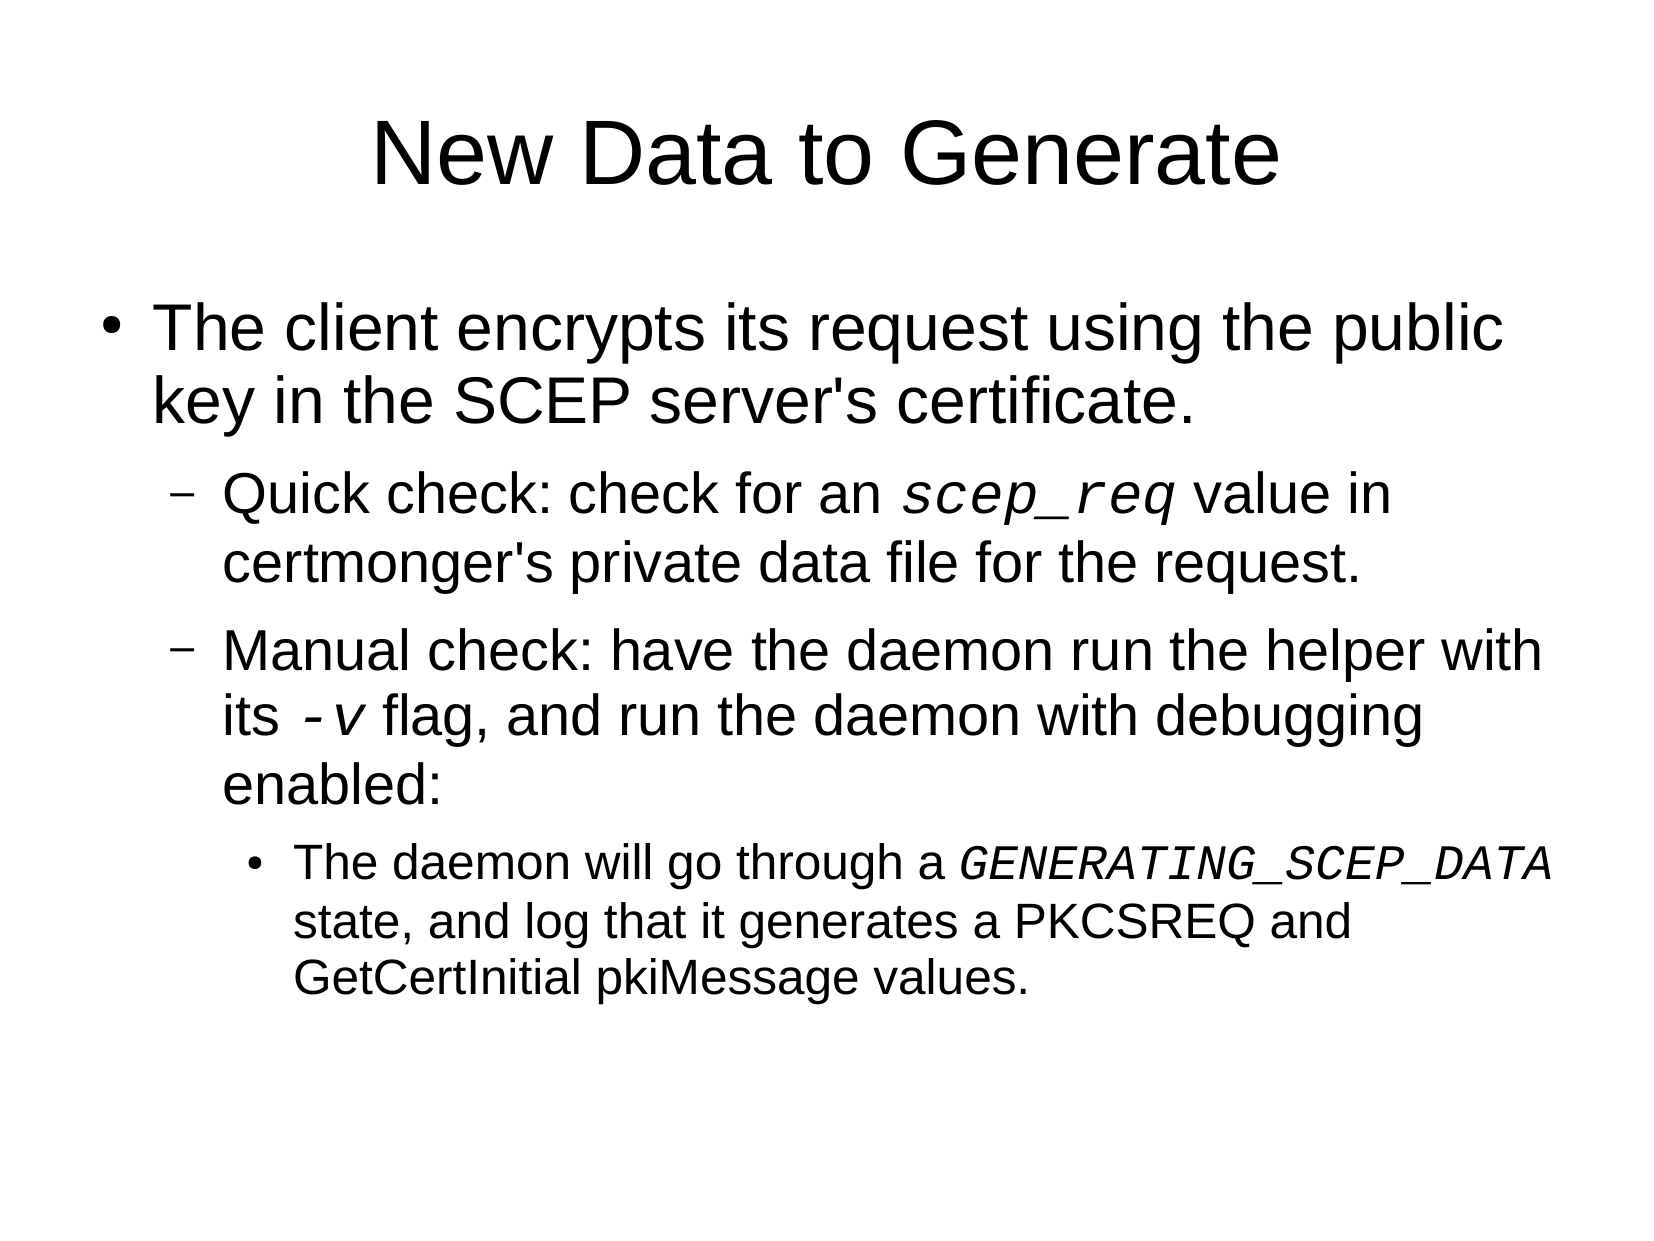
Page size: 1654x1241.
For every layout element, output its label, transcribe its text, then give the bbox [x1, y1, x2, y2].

list The client encrypts its request using the public key in the SCEP server's certificate. Quick check: check for an scep_req value in certmonger's private data file for the request. Manual check: have the daemon run the helper with its -v flag, and run the daemon with debugging enabled: The daemon will go through a GENERATING_SCEP_DATA state, and log that it generates a PKCSREQ and GetCertInitial pkiMessage values. [82, 290, 1571, 1010]
title New Data to Generate [82, 49, 1571, 257]
